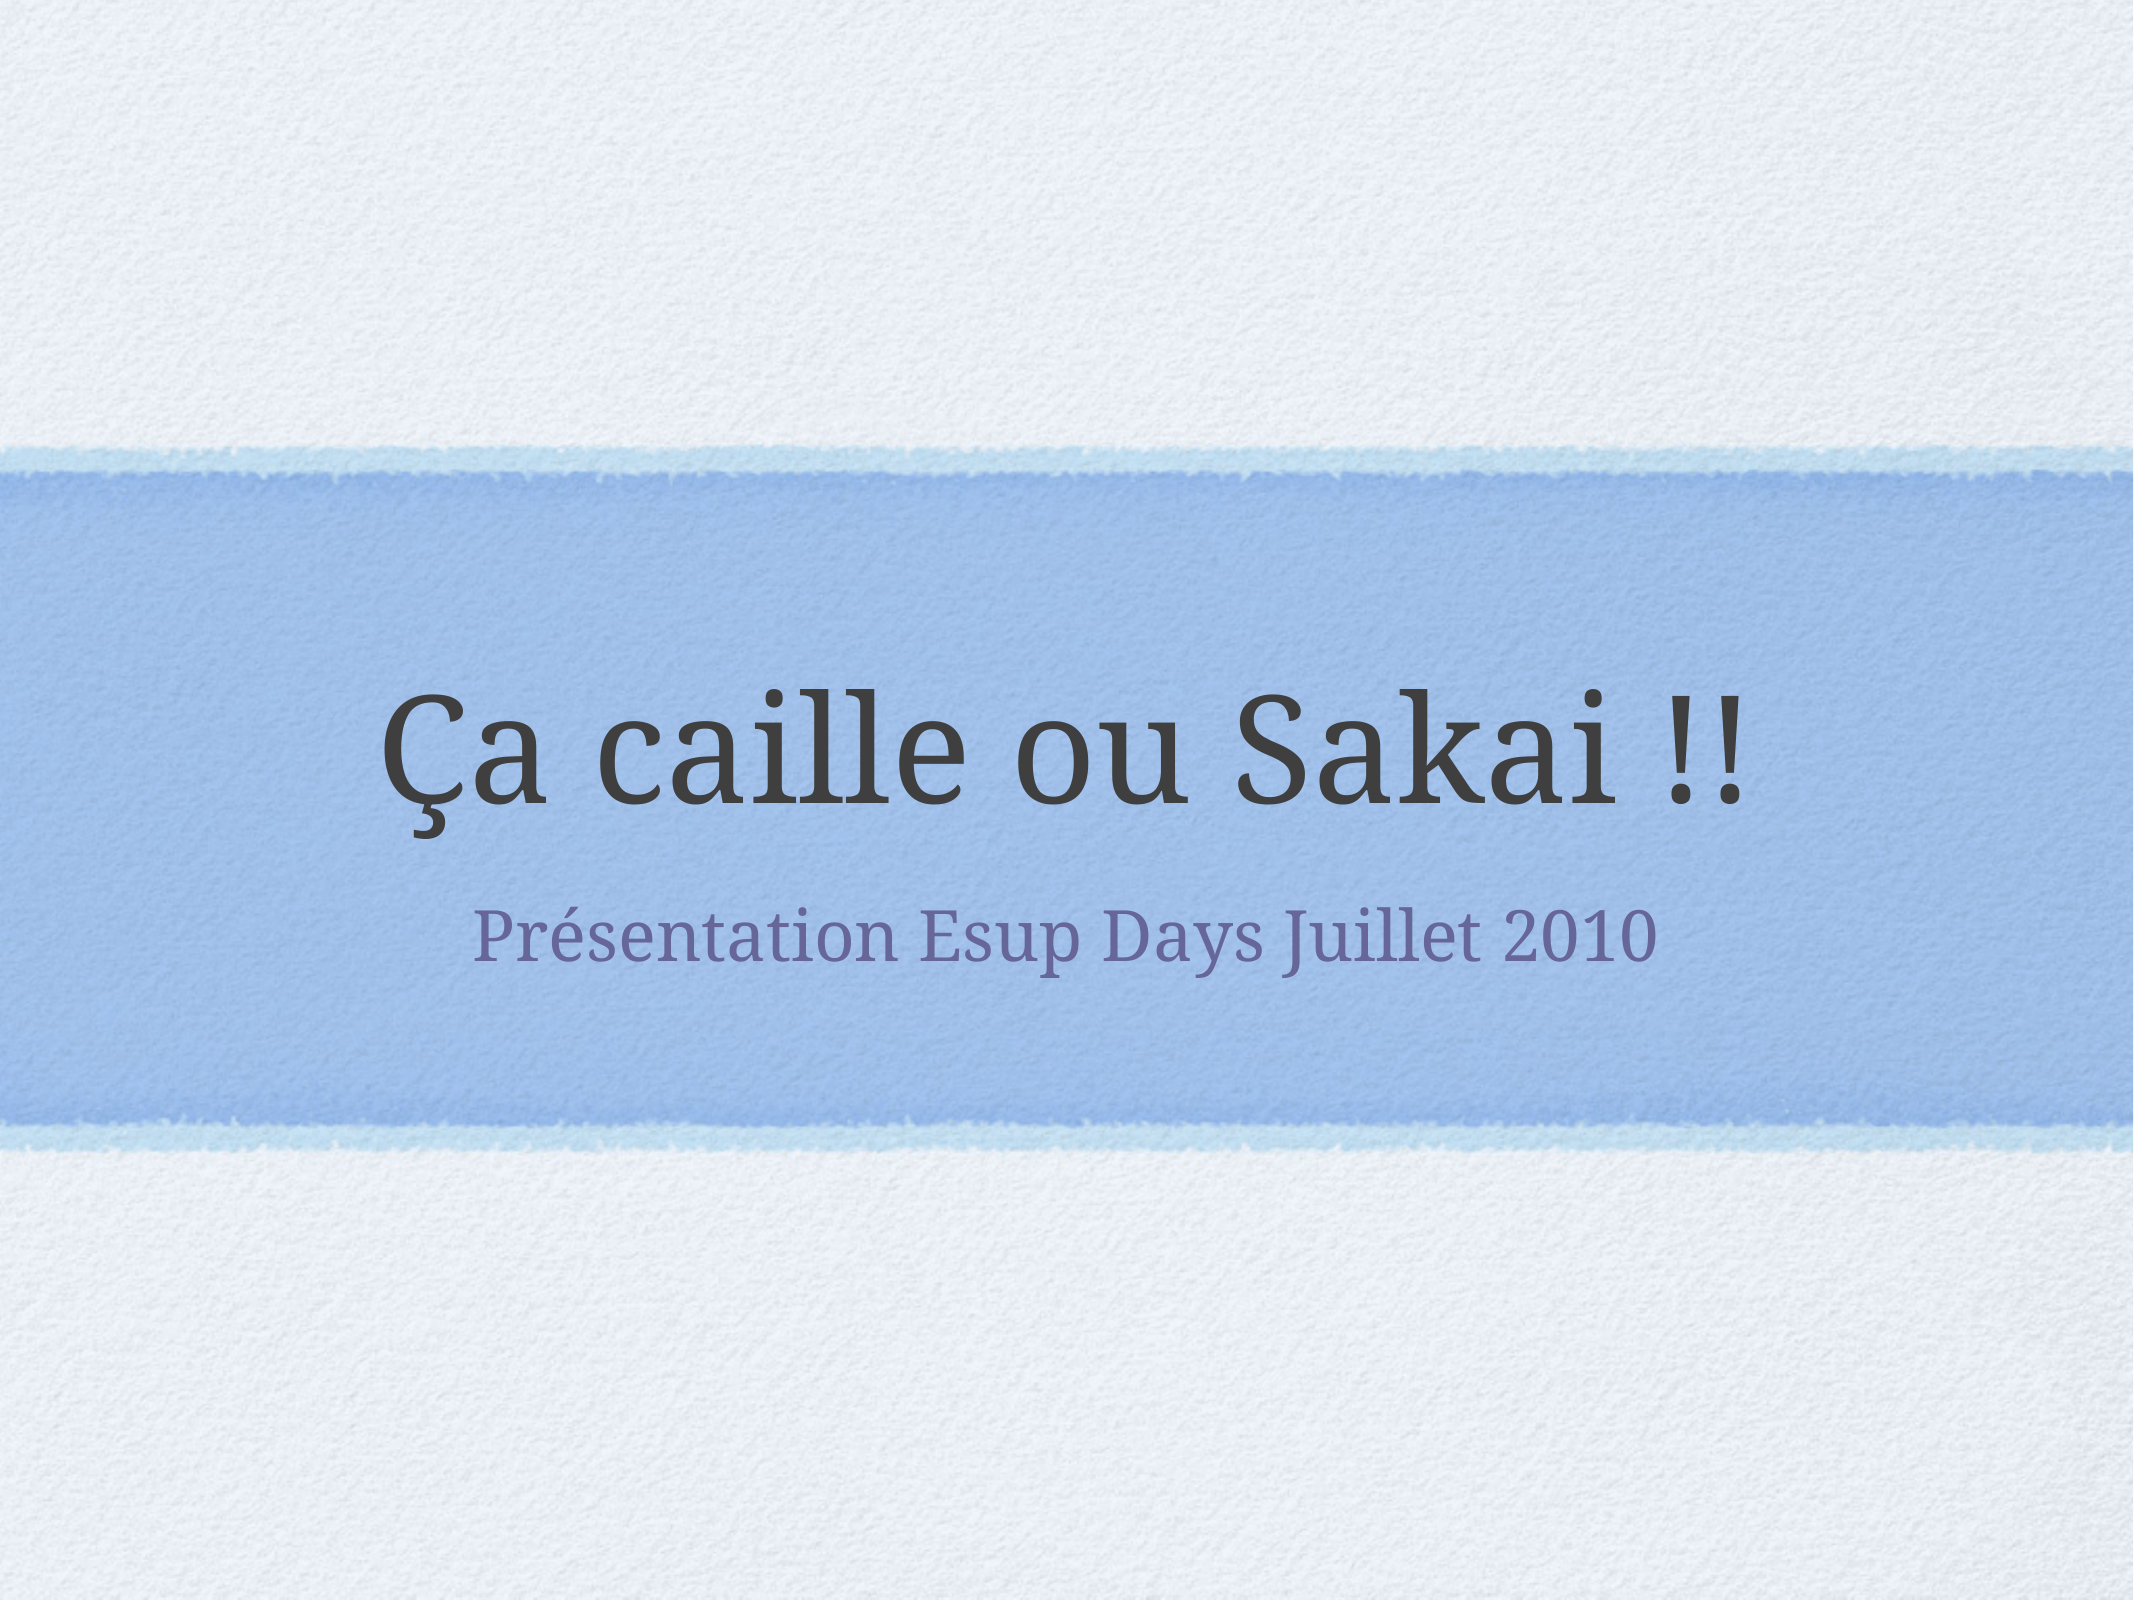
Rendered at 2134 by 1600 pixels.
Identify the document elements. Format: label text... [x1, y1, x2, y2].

list Présentation Esup Days Juillet 2010 [72, 877, 2061, 1080]
title Ça caille ou Sakai !! [72, 520, 2061, 857]
picture [0, 0, 2134, 1600]
